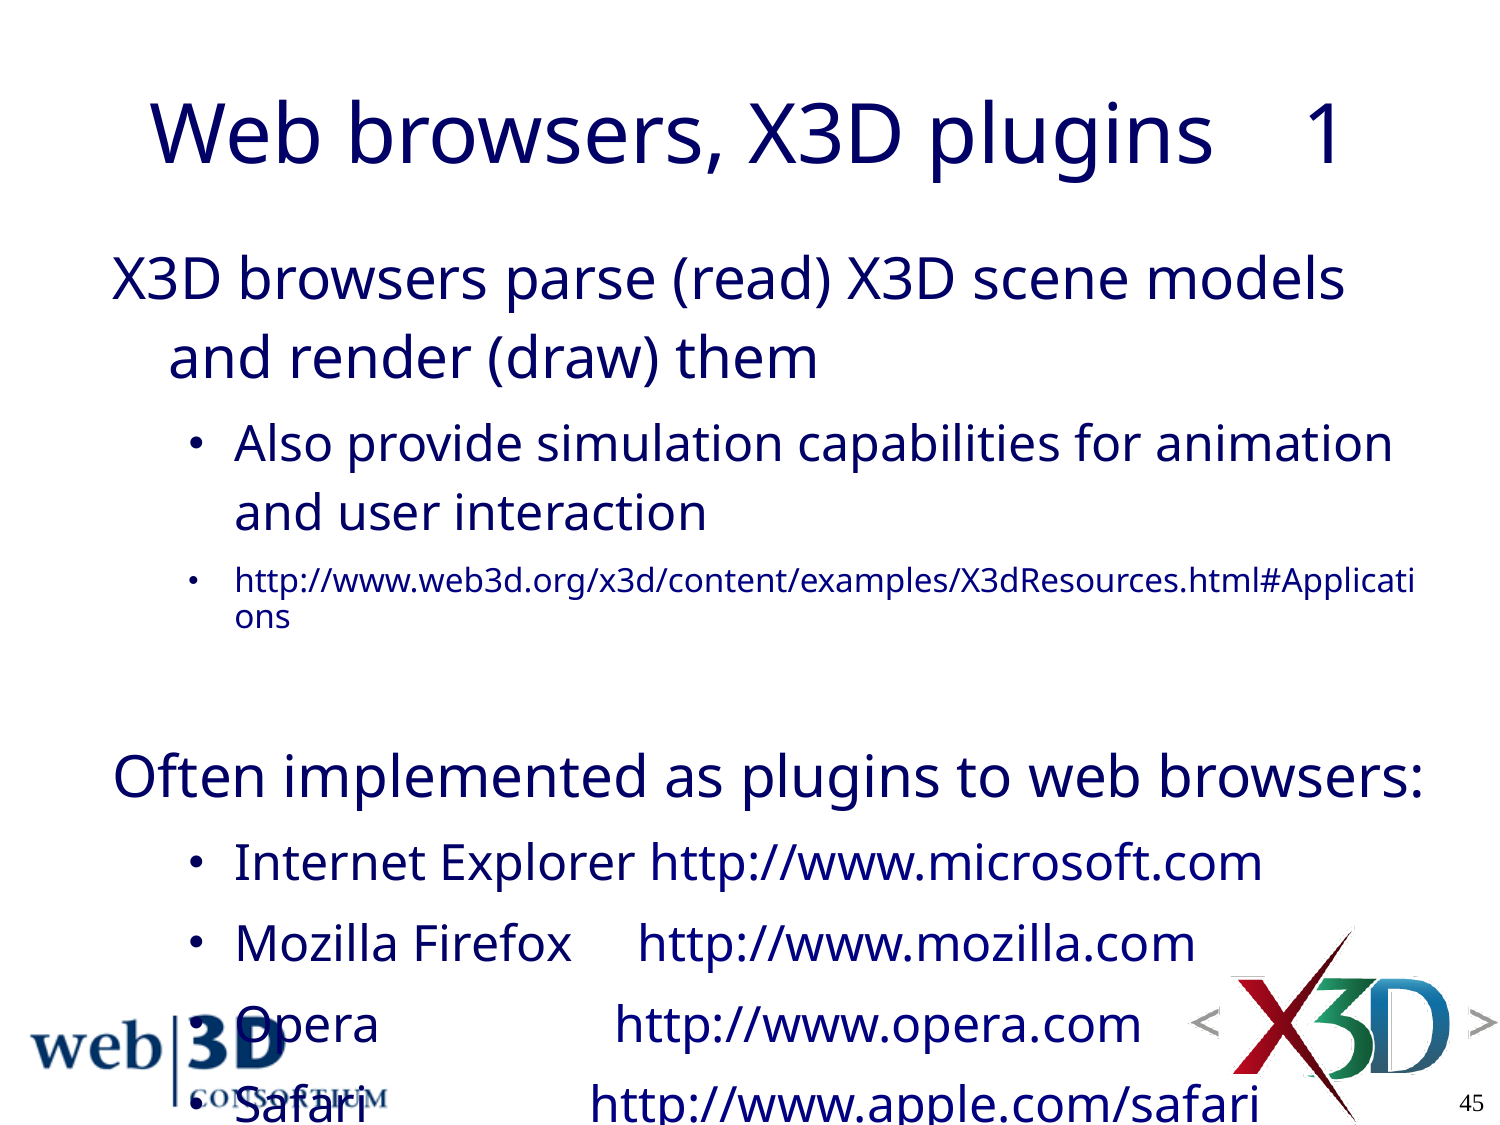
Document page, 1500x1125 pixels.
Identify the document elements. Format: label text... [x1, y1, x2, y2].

title Web browsers, X3D plugins 1 [112, 37, 1388, 226]
picture [12, 998, 413, 1118]
list X3D browsers parse (read) X3D scene models and render (draw) them Also provide simulation capabilities for animation and user interaction http://www.web3d.org/x3d/content/examples/X3dResources.html#Applications Often implemented as plugins to web browsers: Internet Explorer http://www.microsoft.com Mozilla Firefox http://www.mozilla.com Opera http://www.opera.com Safari http://www.apple.com/safari [112, 237, 1426, 986]
picture [314, 1109, 327, 1118]
picture [268, 1109, 281, 1118]
picture [1187, 926, 1500, 1125]
